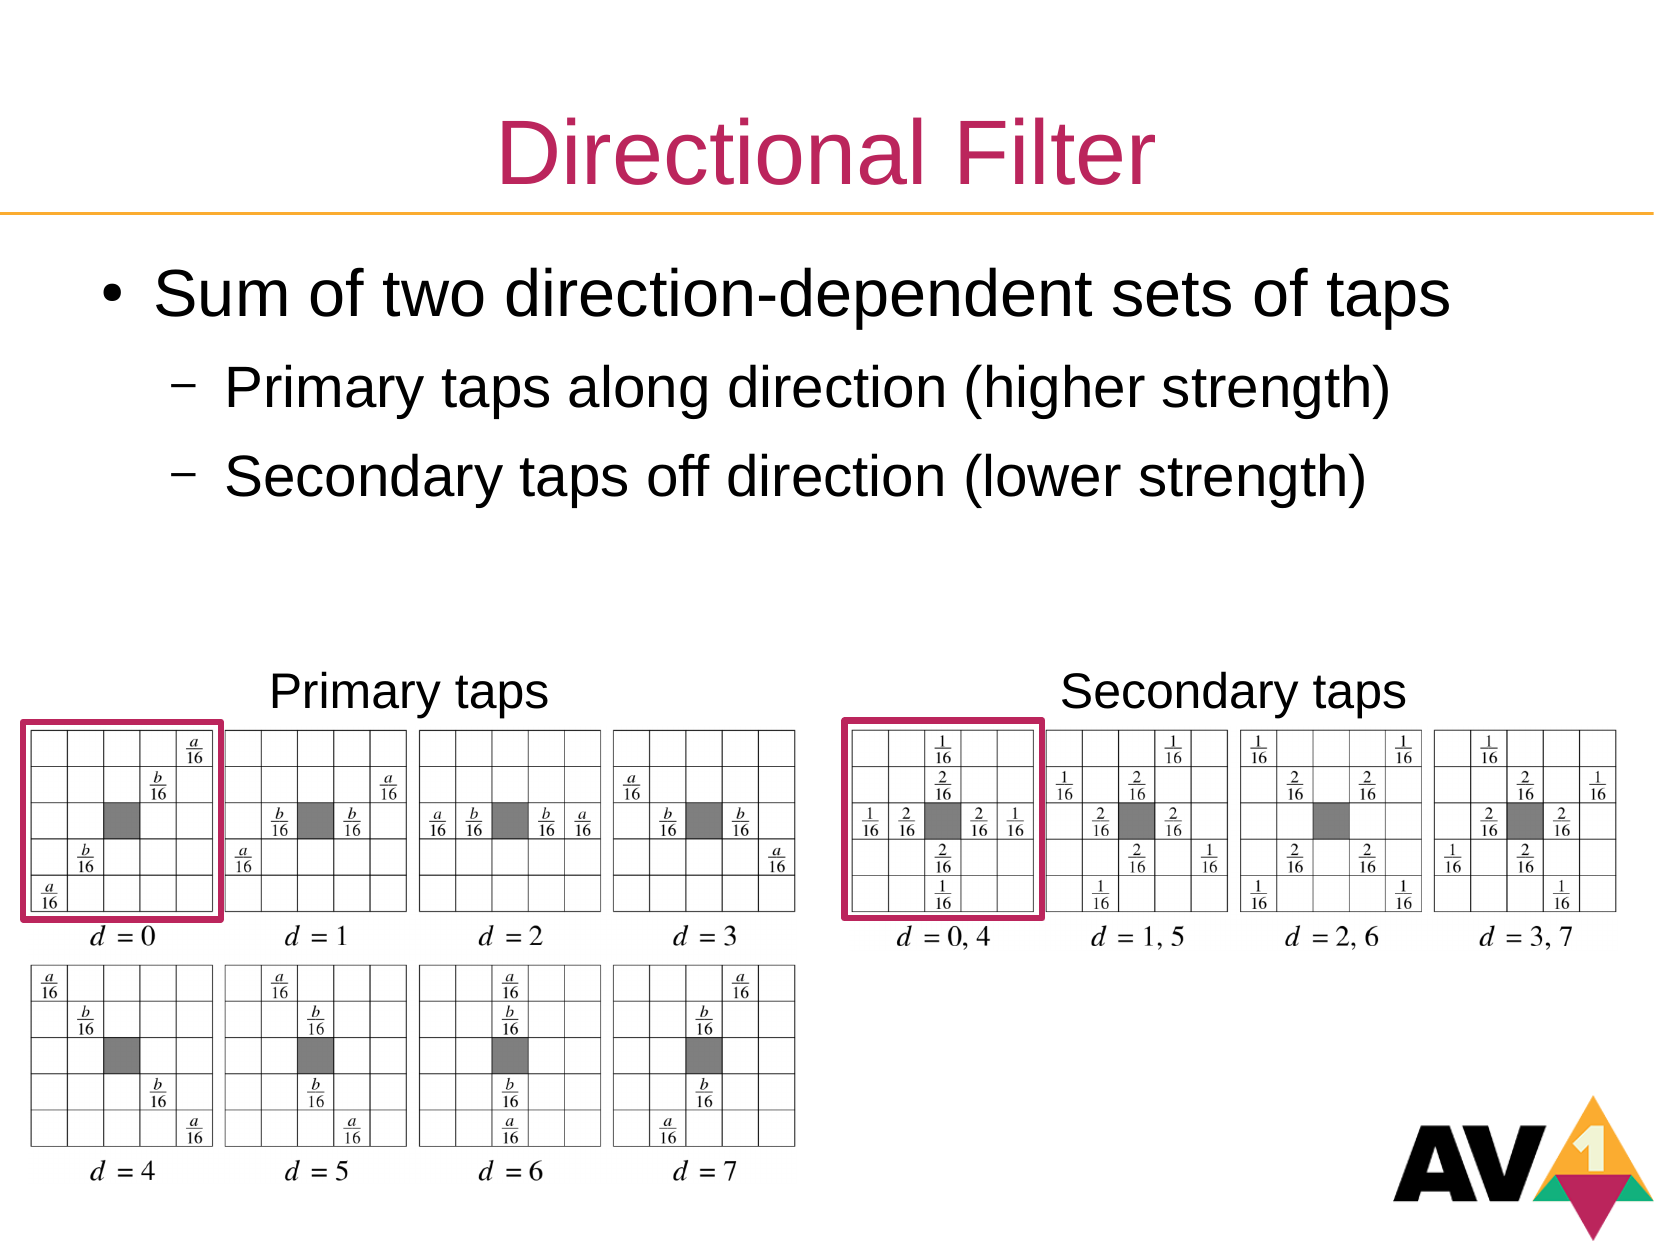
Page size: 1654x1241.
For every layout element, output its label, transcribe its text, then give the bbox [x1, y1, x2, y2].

picture [28, 726, 797, 1185]
title Directional Filter [82, 49, 1571, 256]
text_box Primary taps [253, 655, 565, 727]
picture [849, 726, 1618, 951]
picture [849, 726, 1039, 915]
list Sum of two direction-dependent sets of taps Primary taps along direction (higher strength) Secondary taps off direction (lower strength) [82, 256, 1571, 1010]
picture [1393, 1095, 1654, 1241]
text_box Secondary taps [1045, 655, 1423, 727]
picture [28, 726, 218, 916]
